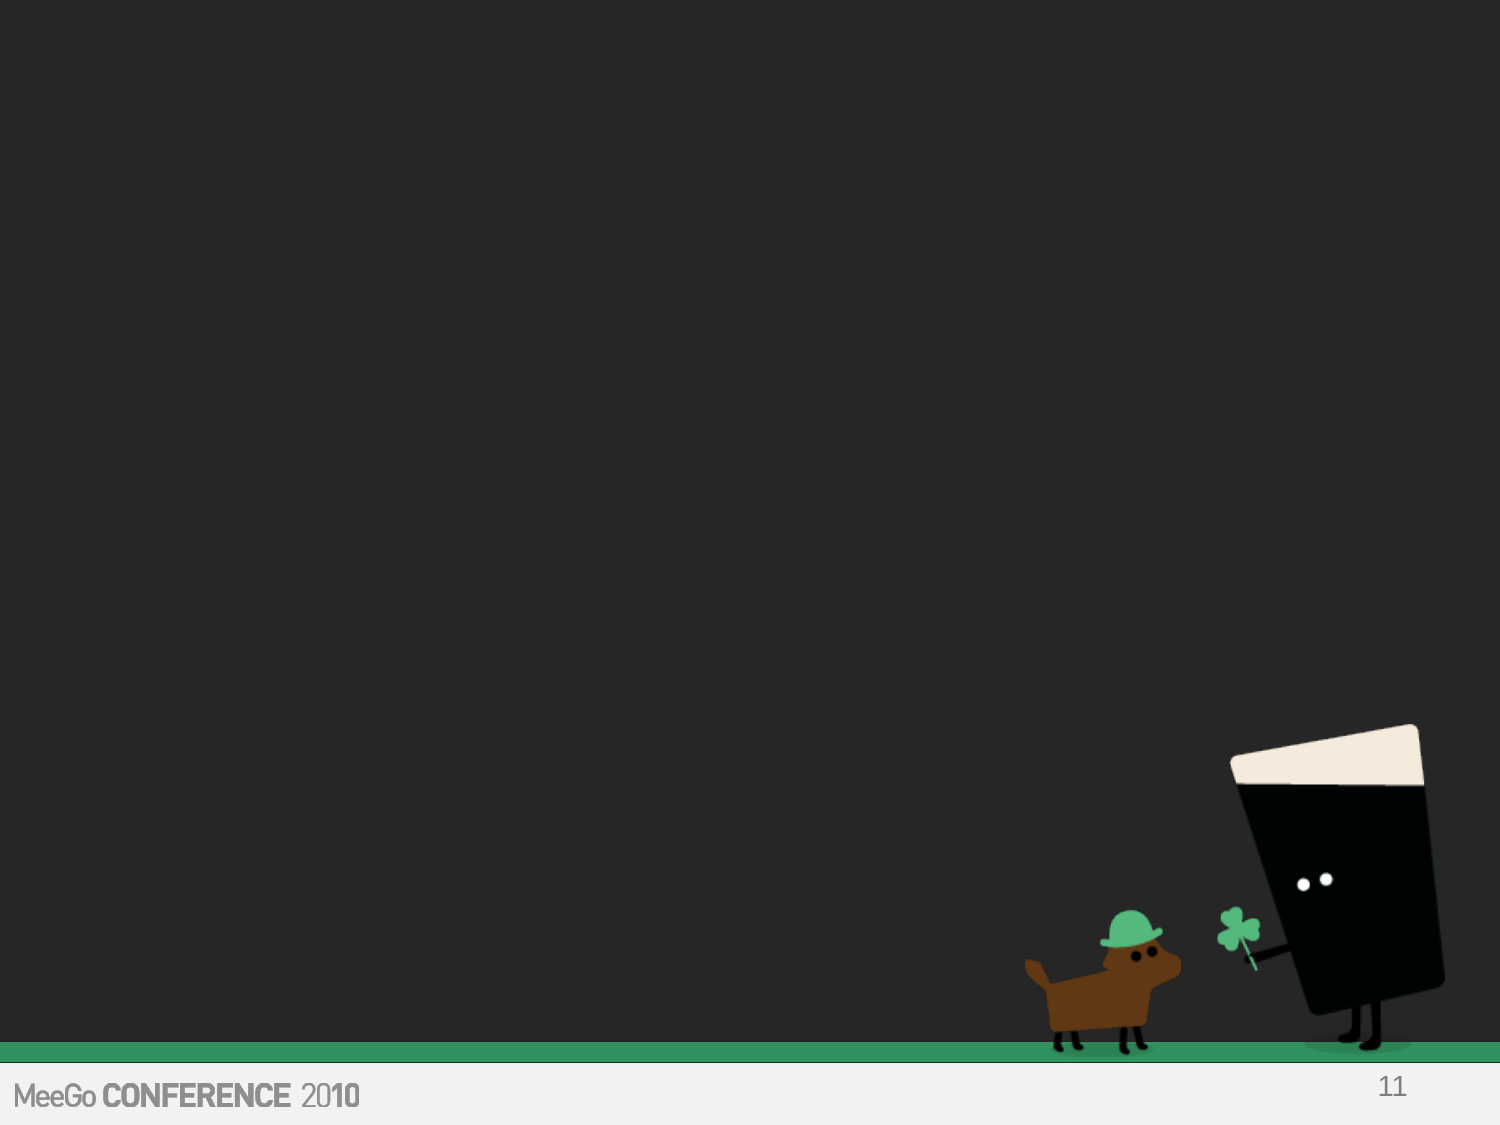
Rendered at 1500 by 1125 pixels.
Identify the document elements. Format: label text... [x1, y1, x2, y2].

text_box [0, 1042, 1500, 1062]
text_box <number> [1362, 1062, 1488, 1123]
picture [1025, 724, 1445, 1057]
picture [15, 1077, 359, 1112]
